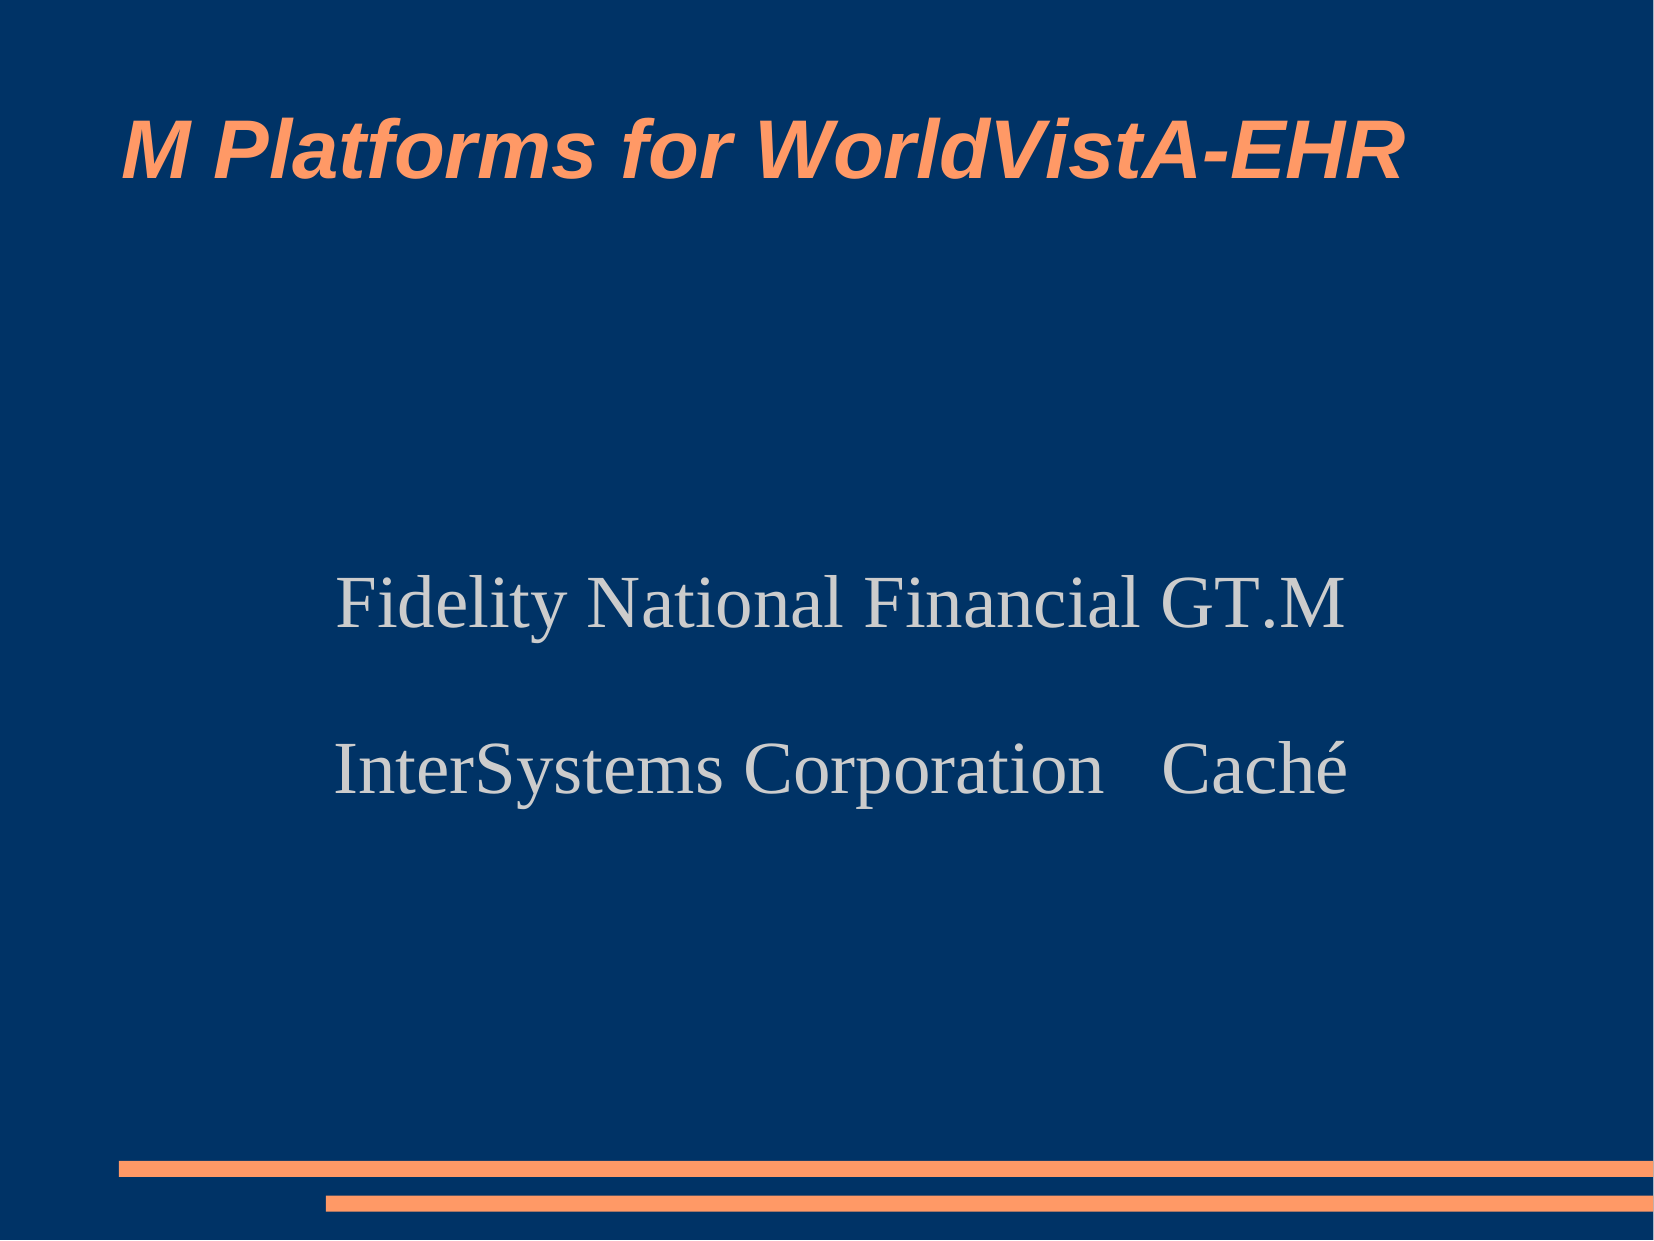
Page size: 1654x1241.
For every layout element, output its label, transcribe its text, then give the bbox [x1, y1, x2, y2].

title M Platforms for WorldVistA-EHR [121, 46, 1534, 254]
subtitle Fidelity National Financial GT.M InterSystems Corporation Caché [121, 329, 1561, 1125]
